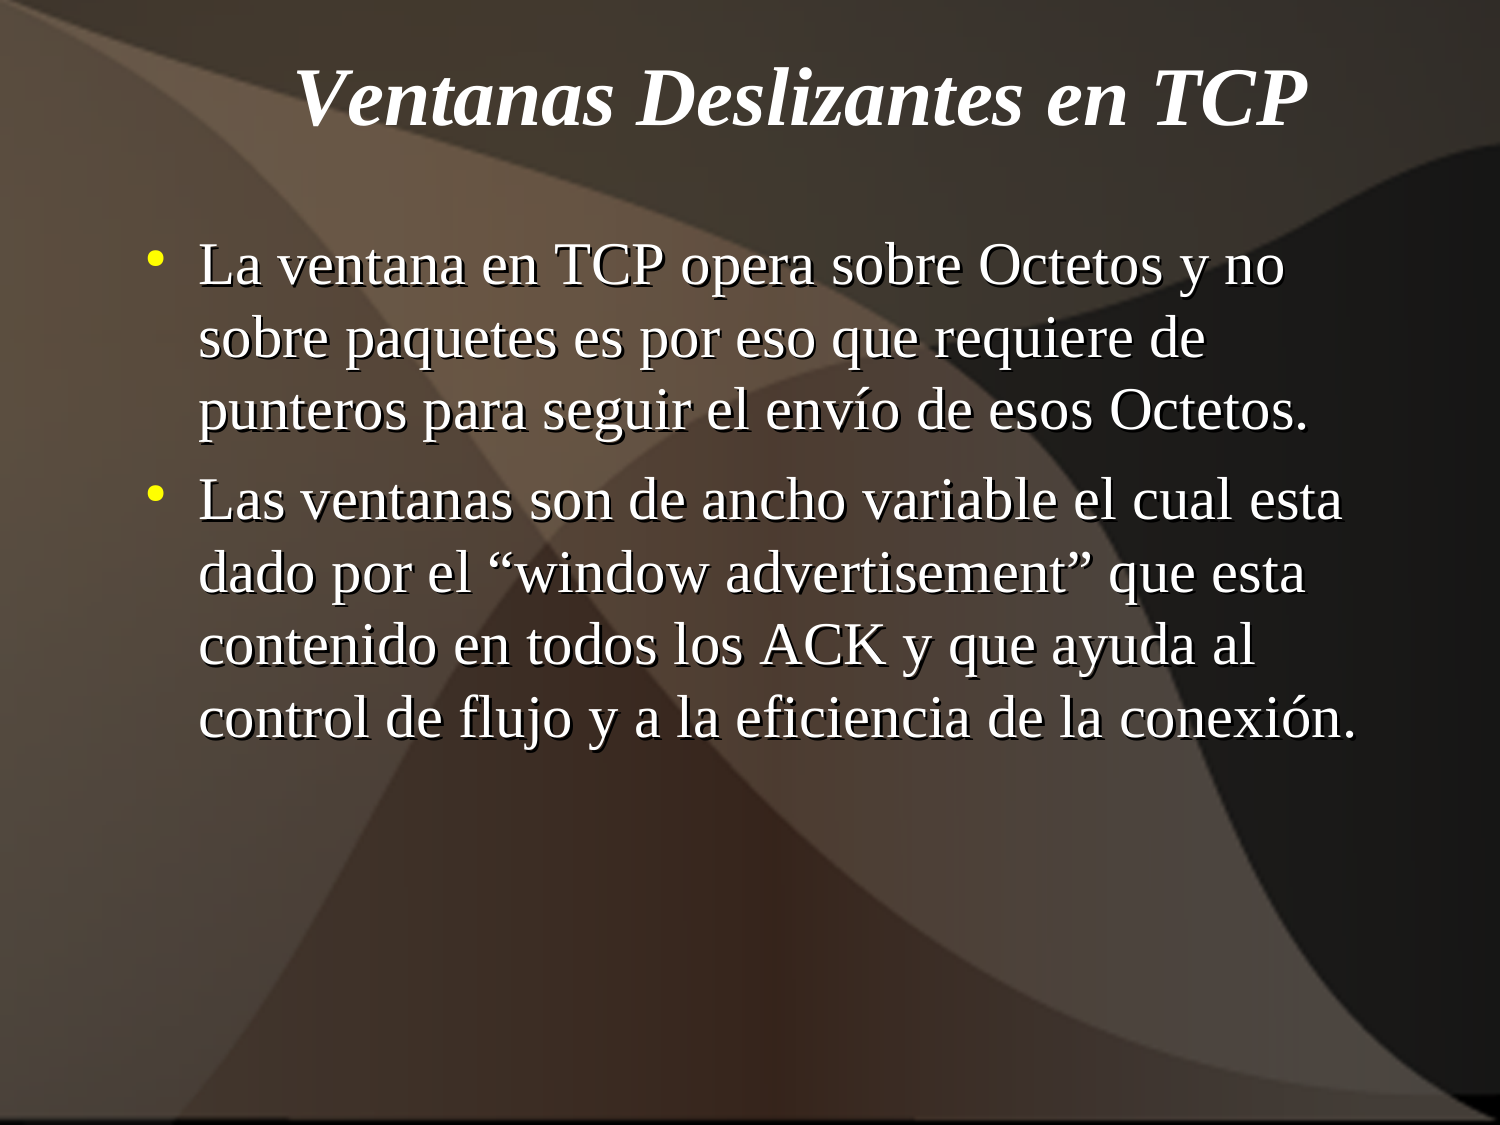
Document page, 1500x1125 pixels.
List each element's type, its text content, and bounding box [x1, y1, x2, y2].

picture [0, 0, 1500, 1125]
list La ventana en TCP opera sobre Octetos y no sobre paquetes es por eso que requiere de punteros para seguir el envío de esos Octetos. Las ventanas son de ancho variable el cual esta dado por el “window advertisement” que esta contenido en todos los ACK y que ayuda al control de flujo y a la eficiencia de la conexión. [112, 216, 1401, 967]
text_box Ventanas Deslizantes en TCP [247, 47, 1323, 148]
